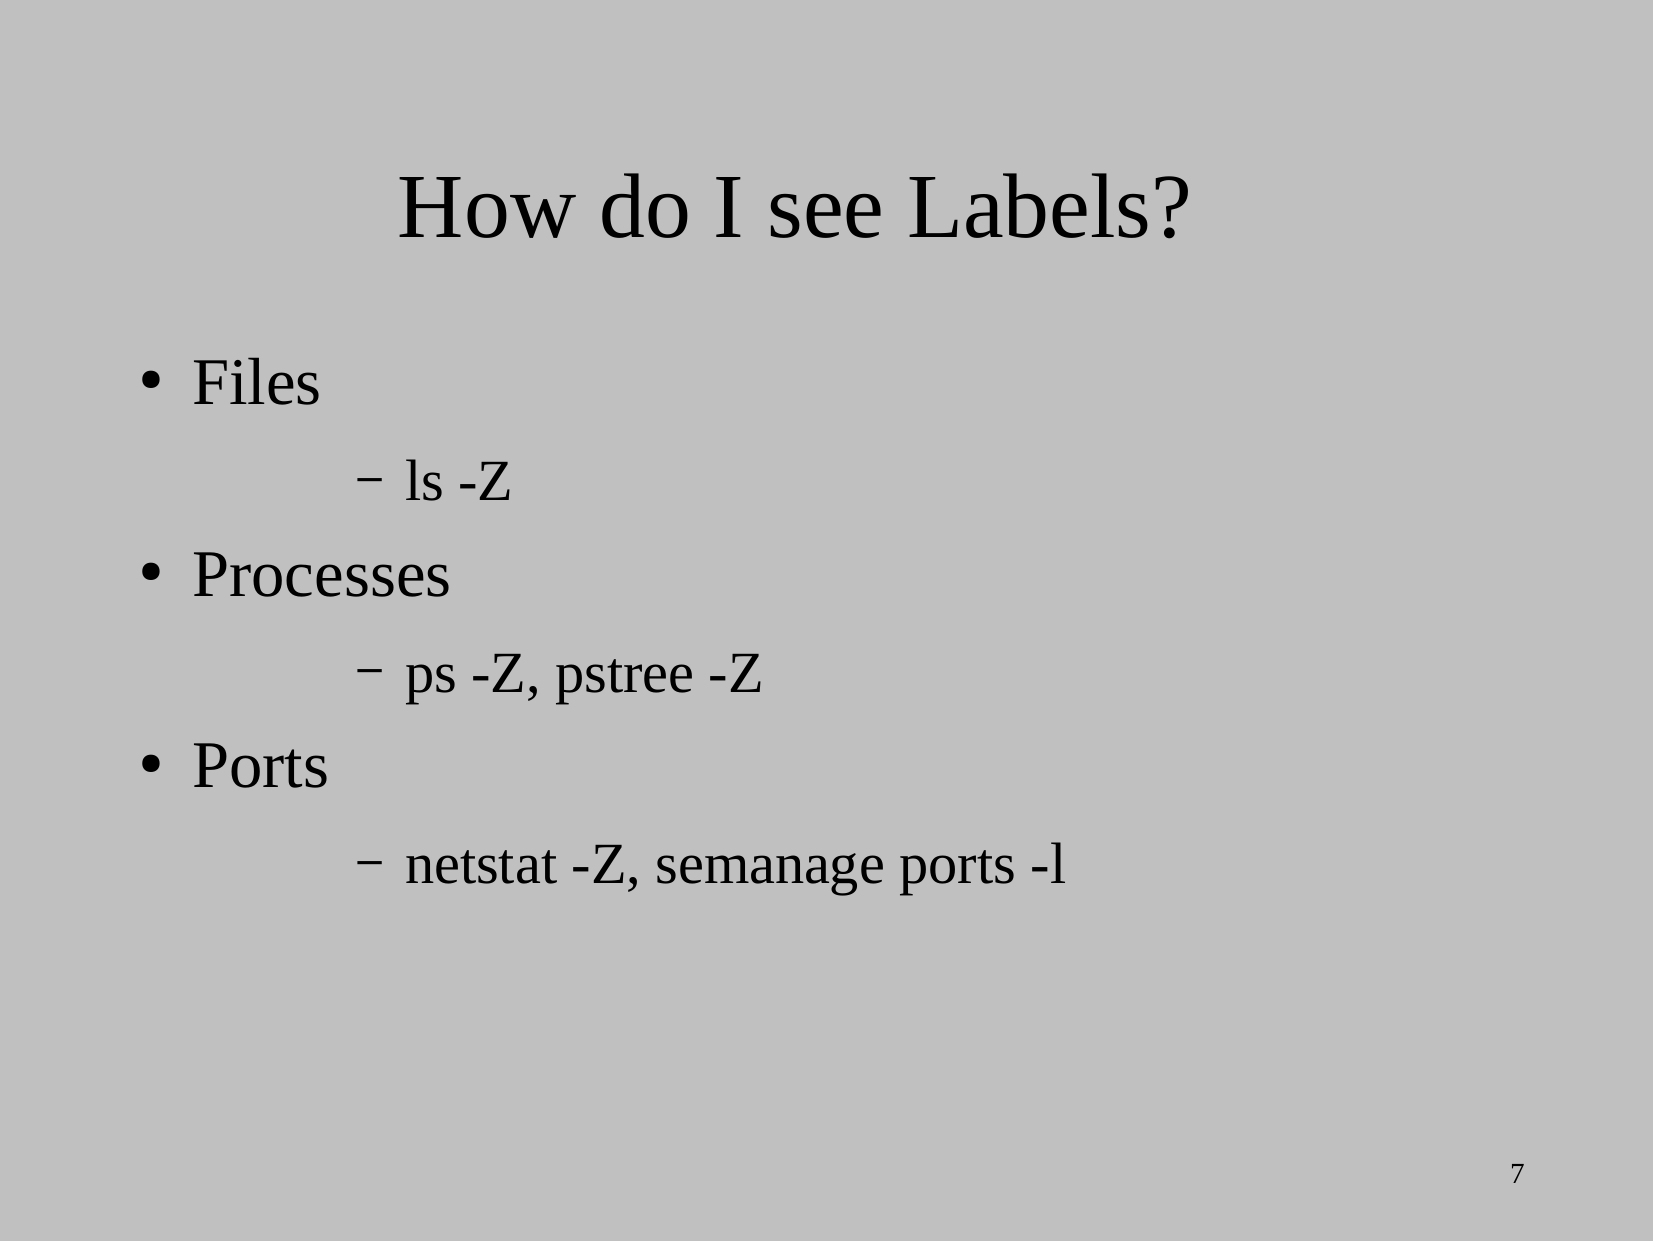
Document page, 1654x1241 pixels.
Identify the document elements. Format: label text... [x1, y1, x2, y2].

title How do I see Labels? [312, 102, 1279, 310]
list Files ls -Z Processes ps -Z, pstree -Z Ports netstat -Z, semanage ports -l [121, 344, 1534, 1164]
